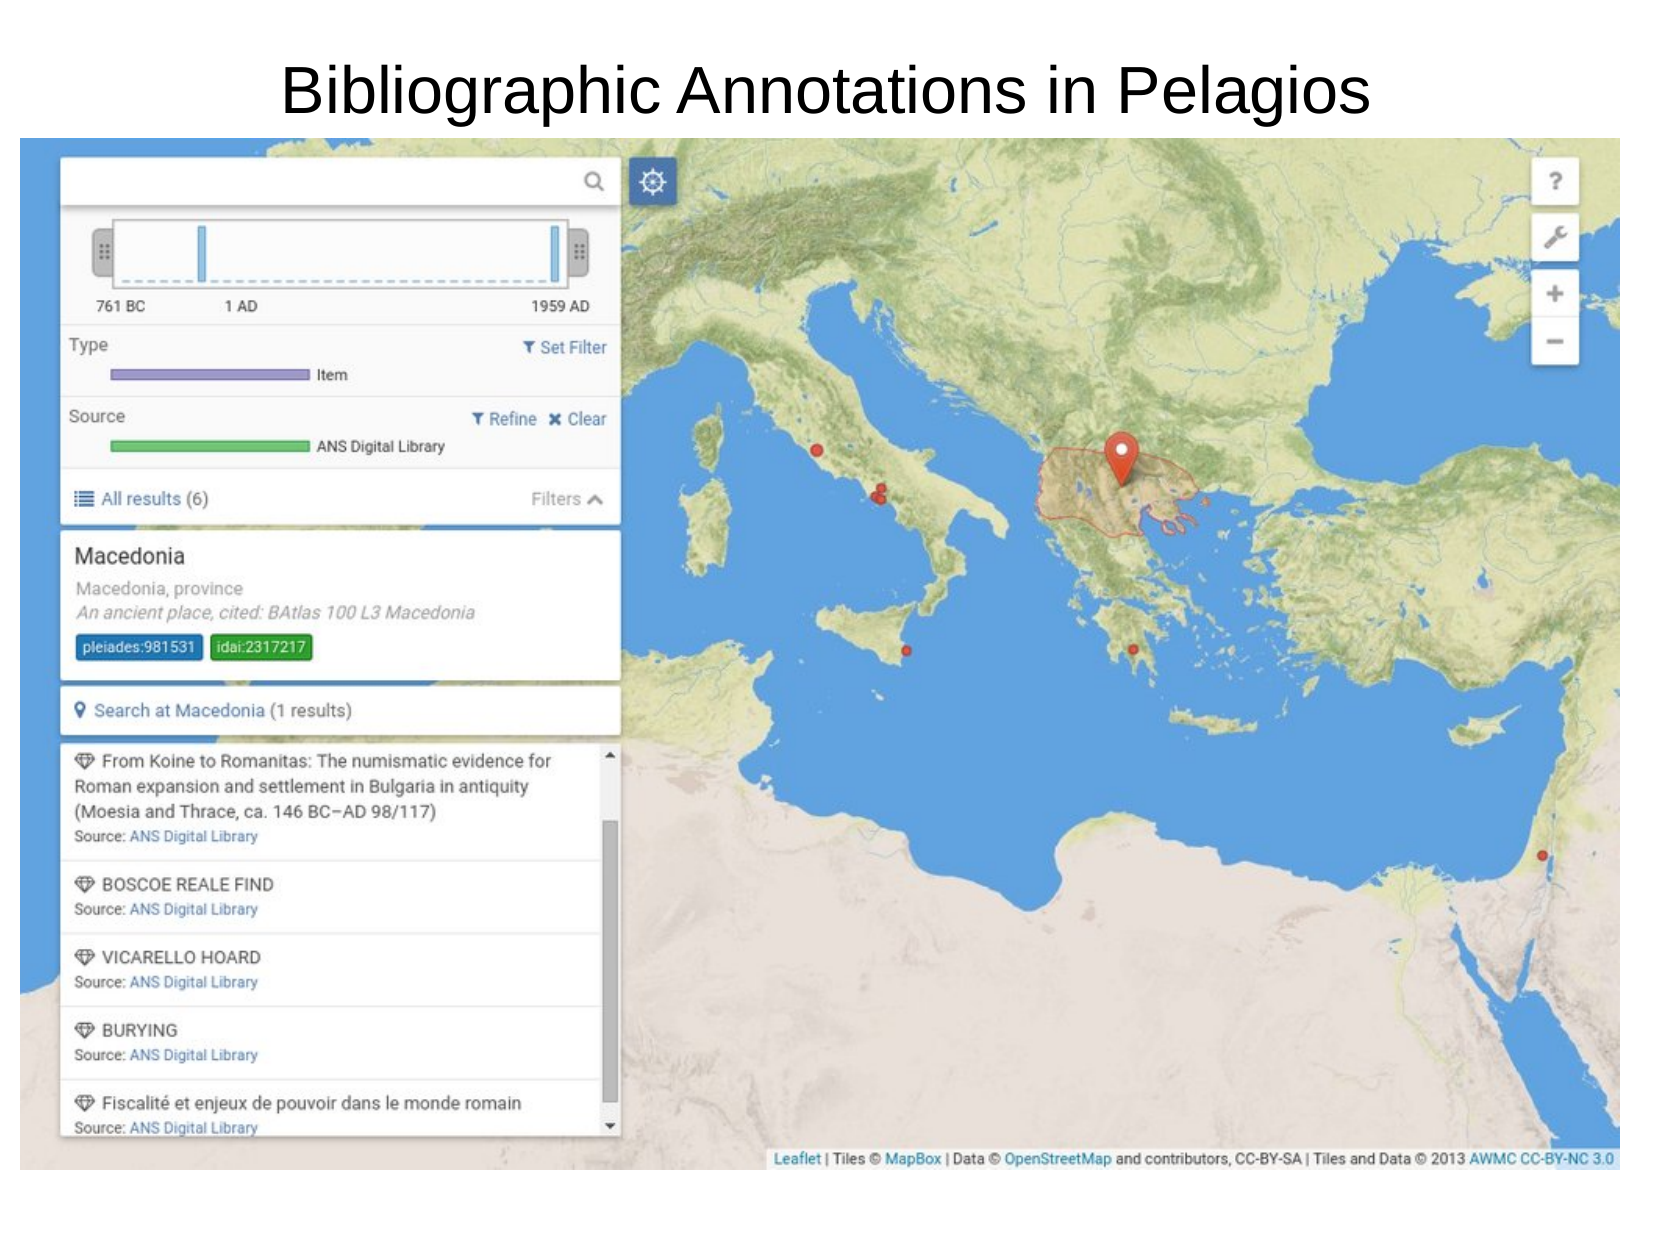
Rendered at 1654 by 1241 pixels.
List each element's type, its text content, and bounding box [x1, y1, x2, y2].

picture [20, 138, 1621, 1171]
text_box Bibliographic Annotations in Pelagios [0, 45, 1654, 135]
